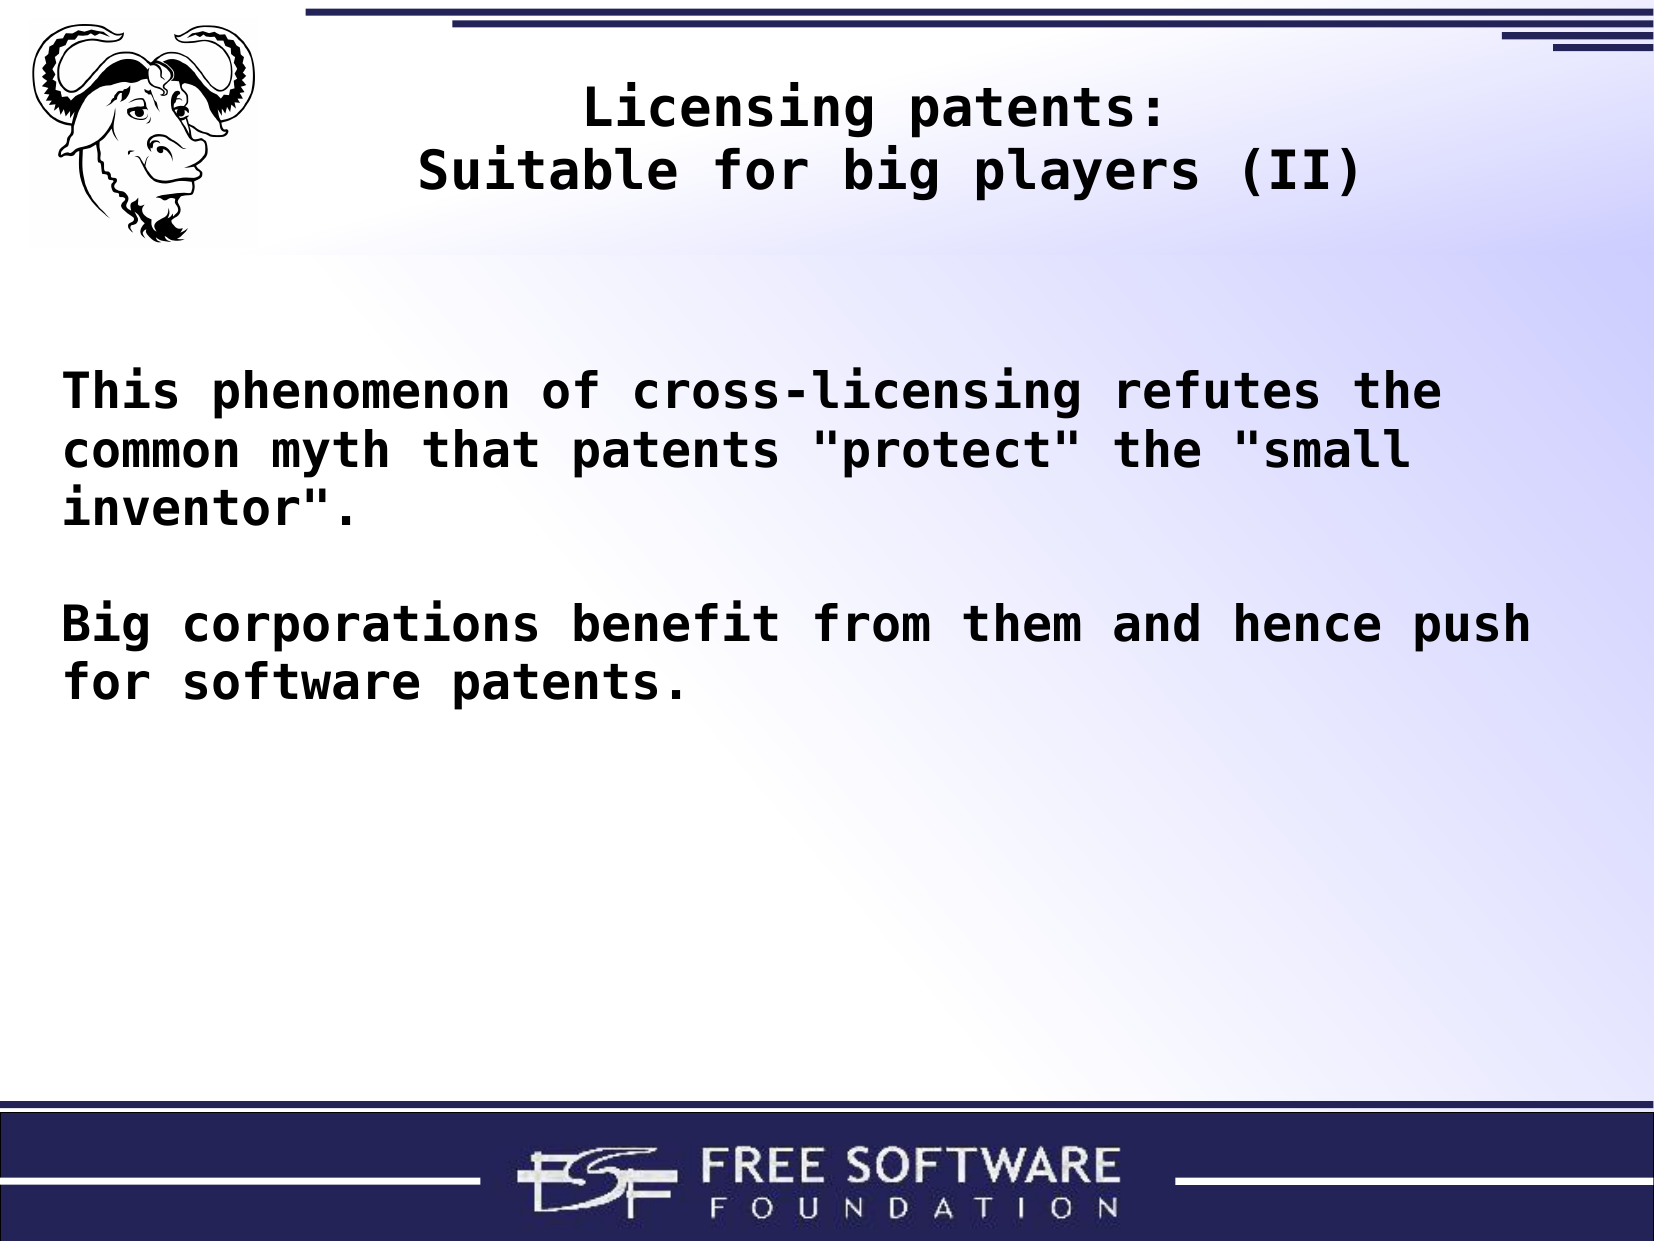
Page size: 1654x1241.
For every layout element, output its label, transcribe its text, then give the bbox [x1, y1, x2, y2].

text_box [0, 0, 1654, 1241]
picture [494, 1119, 1156, 1241]
picture [29, 18, 258, 248]
text_box Licensing patents: Suitable for big players (II) [317, 76, 1468, 203]
text_box This phenomenon of cross-licensing refutes the common myth that patents "protect" the "small inventor". Big corporations benefit from them and hence push for software patents. [61, 362, 1608, 852]
